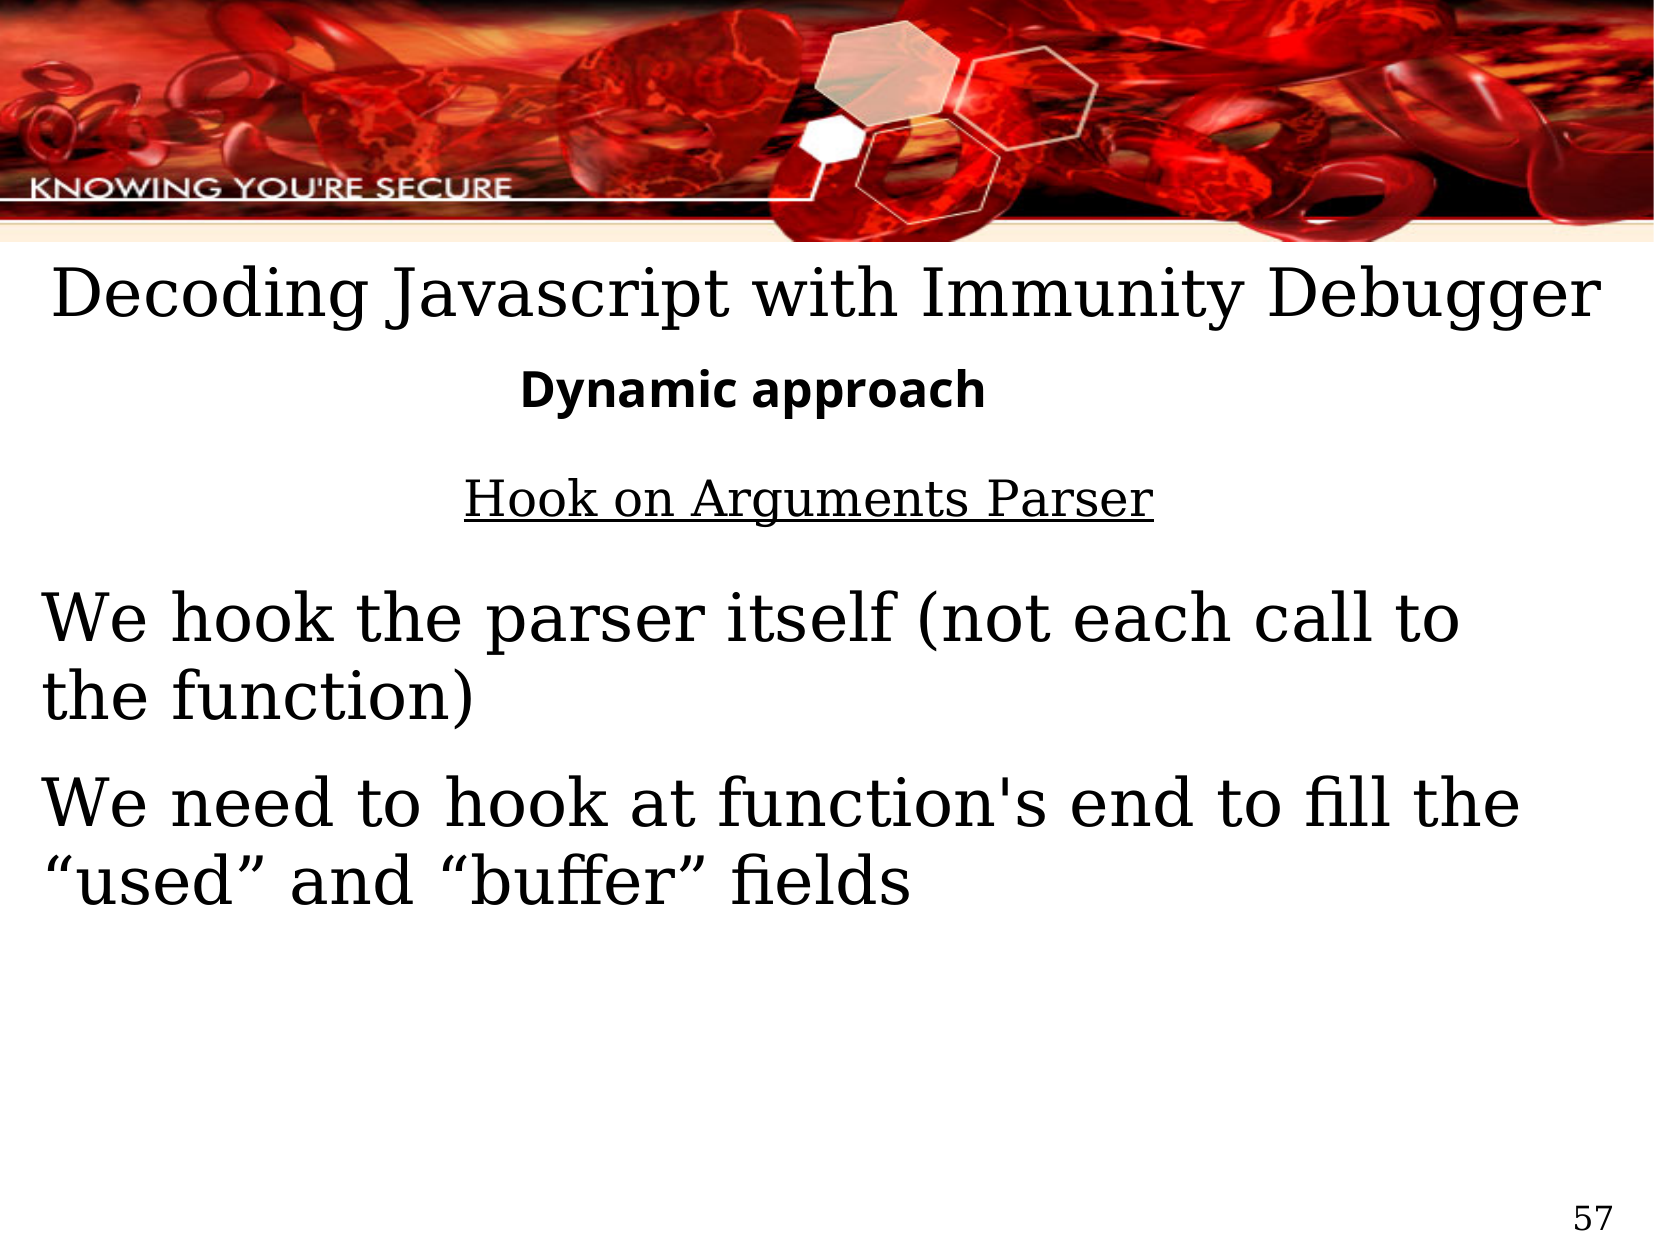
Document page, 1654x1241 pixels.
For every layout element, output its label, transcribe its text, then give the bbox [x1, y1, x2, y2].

list We hook the parser itself (not each call to the function) We need to hook at function's end to fill the “used” and “buffer” fields [41, 579, 1577, 921]
text_box Dynamic approach [519, 354, 1068, 433]
text_box Hook on Arguments Parser [460, 466, 1157, 531]
picture [0, 0, 1654, 189]
title Decoding Javascript with Immunity Debugger [0, 189, 1654, 397]
